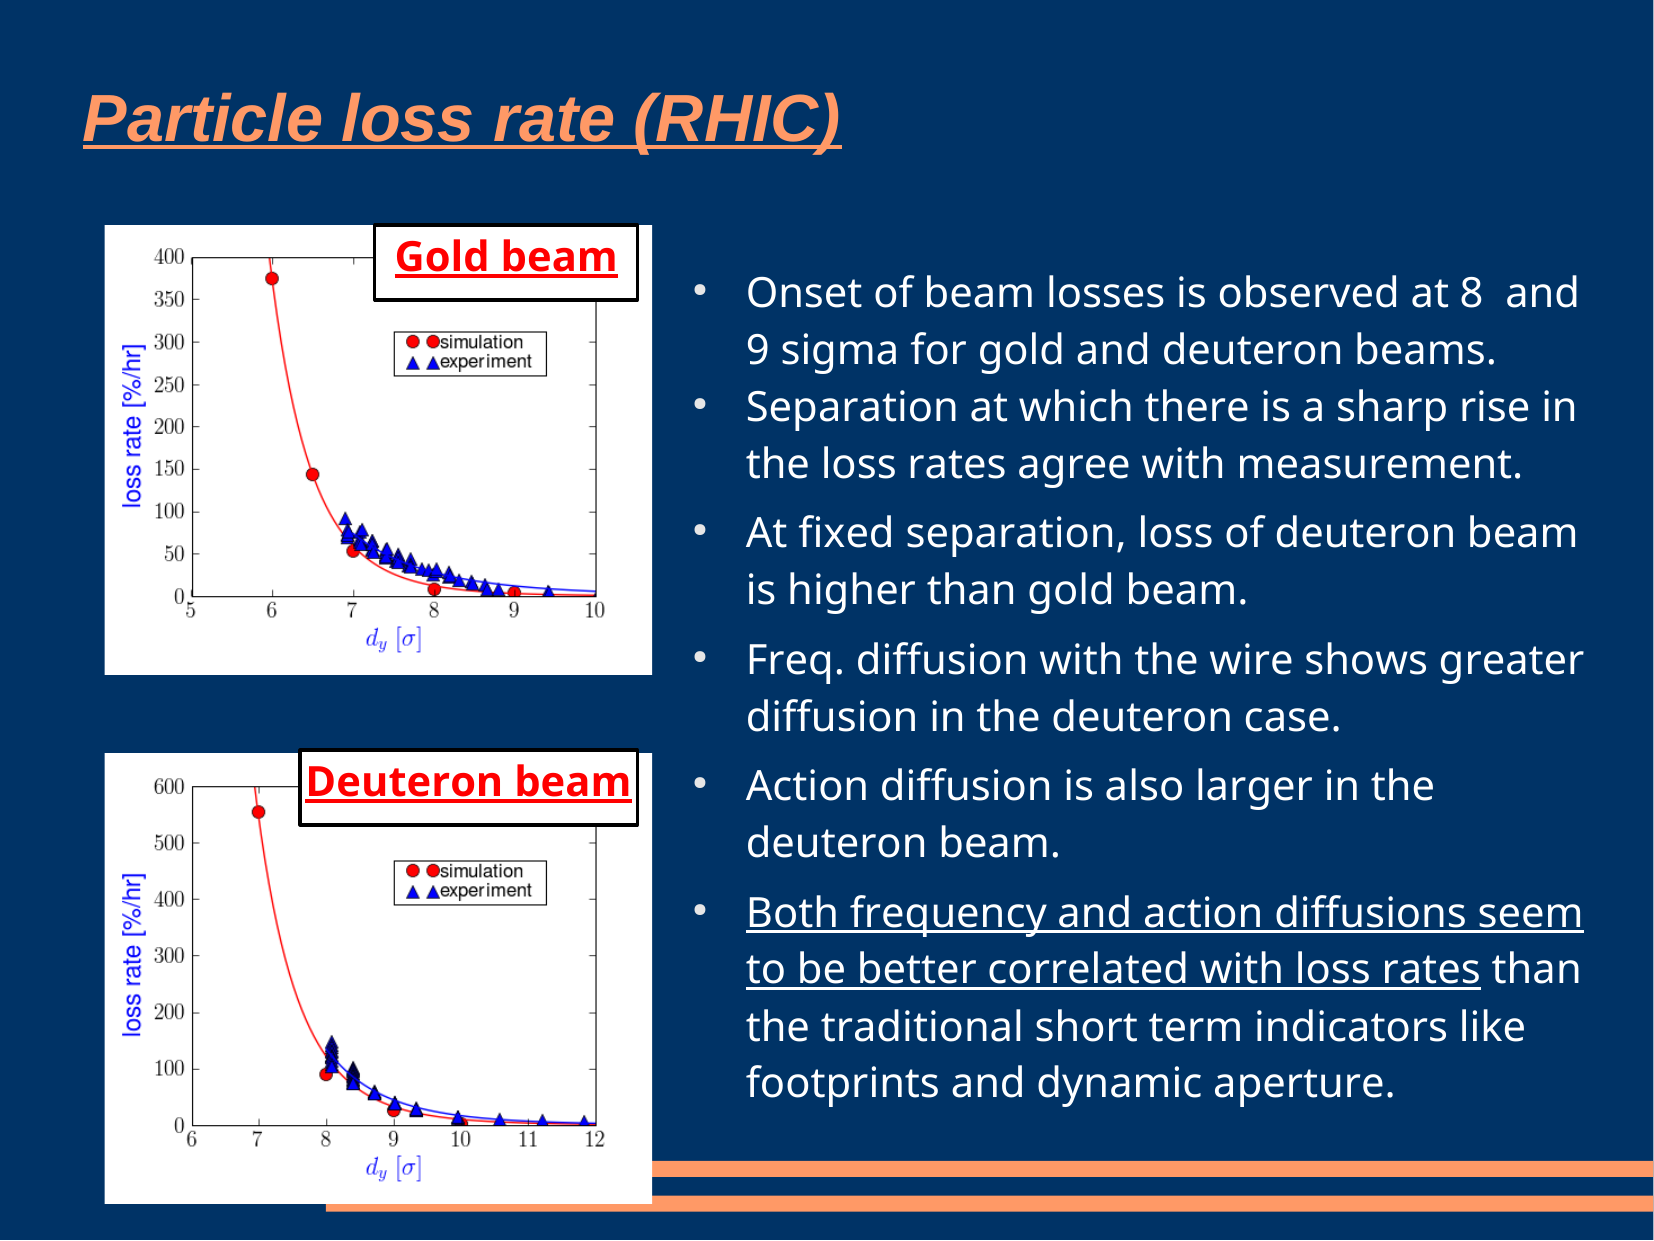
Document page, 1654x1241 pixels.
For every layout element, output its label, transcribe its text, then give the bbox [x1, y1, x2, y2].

picture [104, 225, 653, 676]
list Deuteron beam [300, 750, 638, 826]
list Gold beam [374, 225, 638, 301]
title Particle loss rate (RHIC) [82, 49, 1571, 188]
picture [104, 753, 653, 1204]
list Onset of beam losses is observed at 8 and 9 sigma for gold and deuteron beams. Separation at which there is a sharp rise in the loss rates agree with measurement. At fixed separation, loss of deuteron beam is higher than gold beam. Freq. diffusion with the wire shows greater diffusion in the deuteron case. Action diffusion is also larger in the deuteron beam. Both frequency and action diffusions seem to be better correlated with loss rates than the traditional short term indicators like footprints and dynamic aperture. [675, 262, 1613, 1128]
